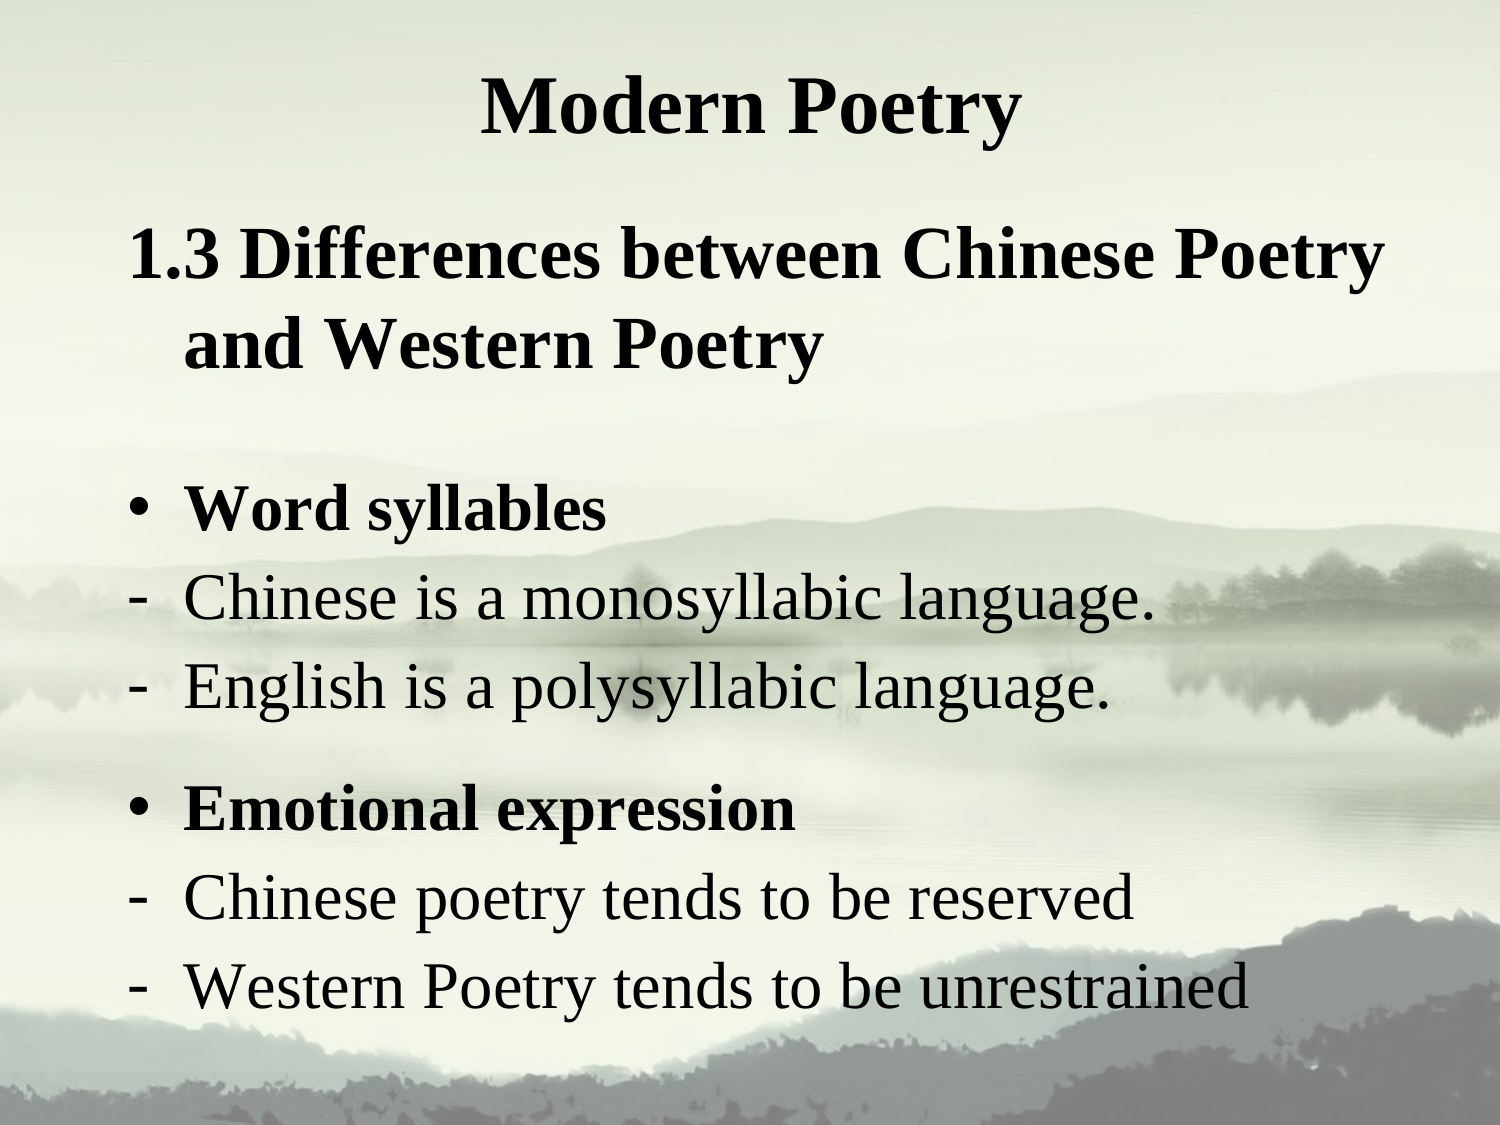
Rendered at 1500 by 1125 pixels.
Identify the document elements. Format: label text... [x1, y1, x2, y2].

picture [0, 0, 1500, 1125]
list 1.3 Differences between Chinese Poetry and Western Poetry Word syllables Chinese is a monosyllabic language. English is a polysyllabic language. Emotional expression Chinese poetry tends to be reserved Western Poetry tends to be unrestrained [112, 196, 1471, 1083]
title Modern Poetry [76, 0, 1427, 201]
